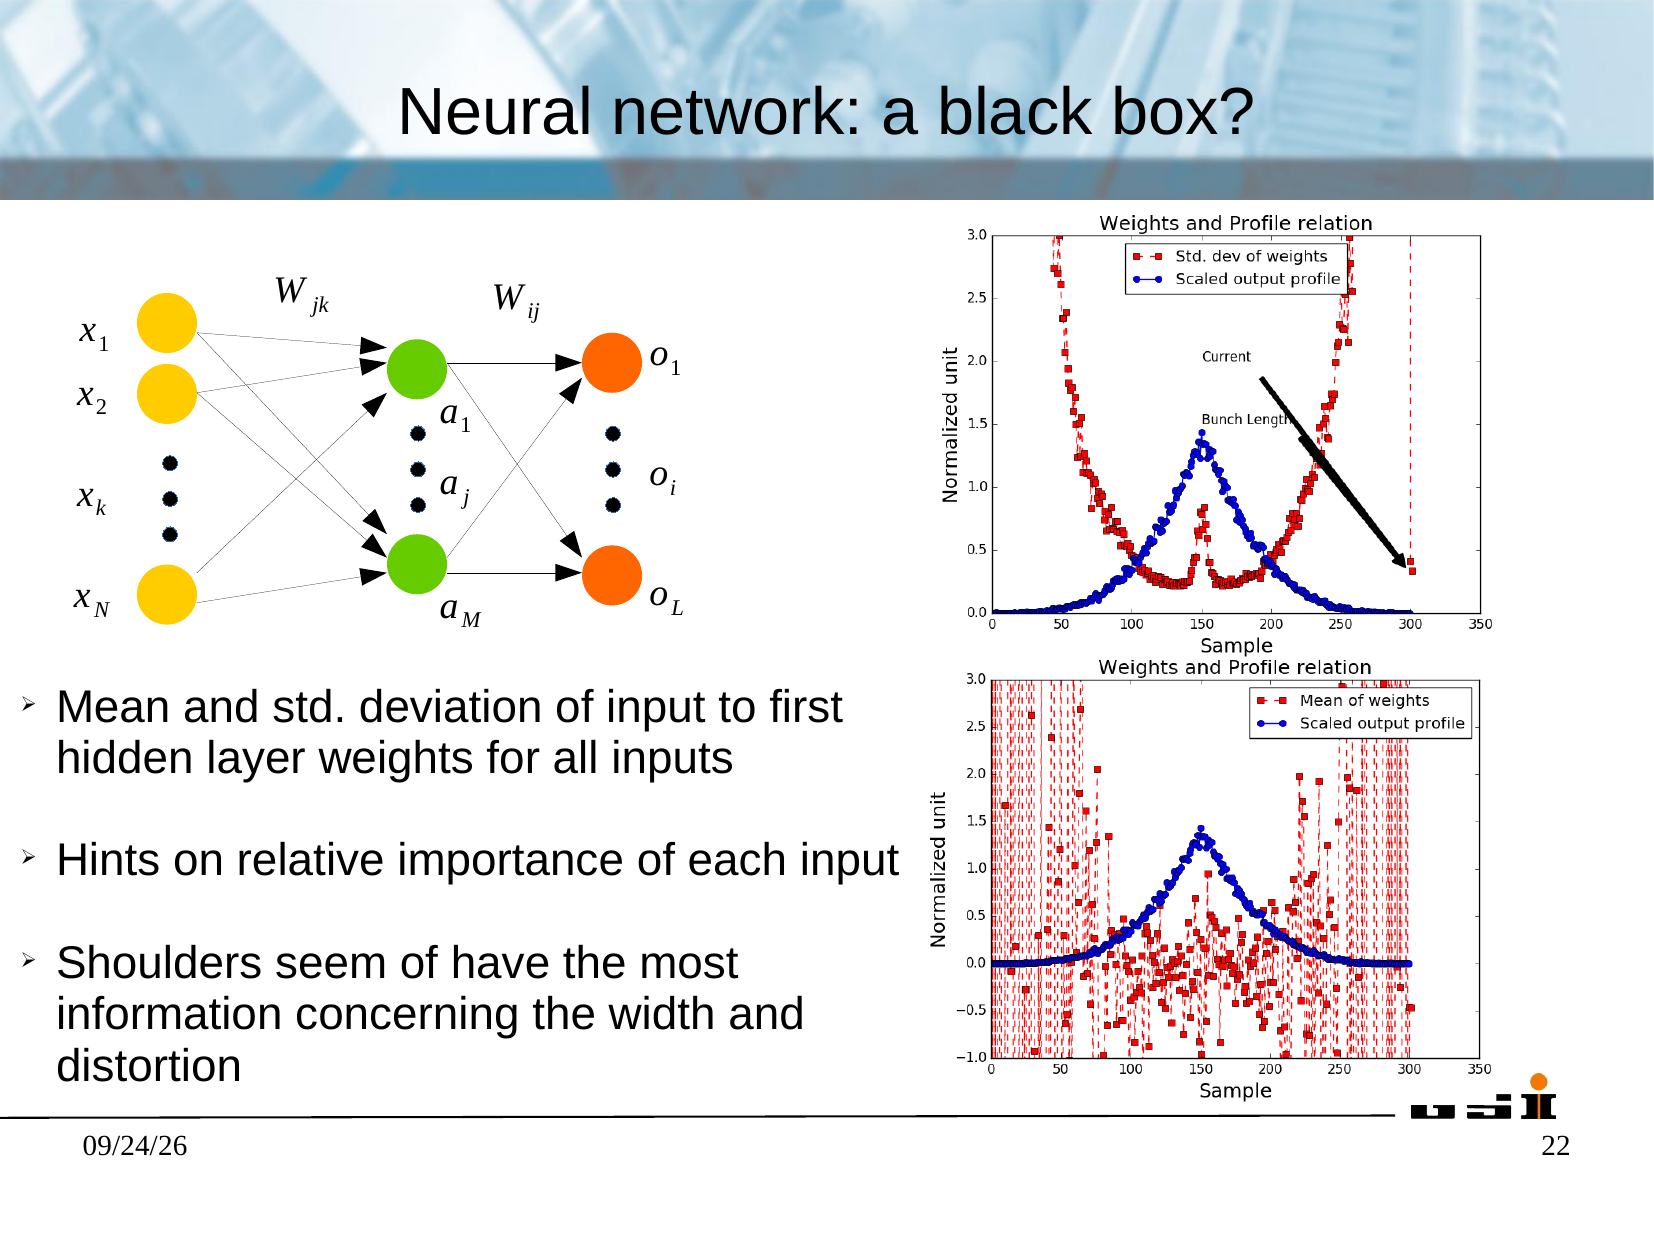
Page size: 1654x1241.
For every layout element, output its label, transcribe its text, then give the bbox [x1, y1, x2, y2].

text_box [410, 497, 426, 513]
text_box [387, 534, 448, 595]
chart [433, 390, 477, 438]
text_box [162, 455, 178, 471]
text_box [162, 526, 178, 542]
text_box [162, 491, 178, 507]
chart [433, 585, 489, 633]
chart [71, 309, 116, 357]
chart [433, 461, 477, 509]
text_box [137, 363, 198, 424]
text_box [582, 545, 642, 606]
chart [642, 452, 683, 500]
chart [69, 372, 114, 420]
text_box [386, 339, 448, 400]
text_box [136, 564, 197, 625]
title Neural network: a black box? [82, 8, 1571, 216]
text_box [410, 461, 426, 477]
chart [266, 270, 337, 318]
text_box [605, 426, 621, 442]
text_box Mean and std. deviation of input to first hidden layer weights for all inputs Hints on relative importance of each input Shoulders seem of have the most information concerning the width and distortion [5, 673, 927, 1239]
chart [643, 332, 688, 380]
chart [485, 276, 547, 324]
text_box [582, 332, 643, 393]
chart [642, 572, 691, 620]
picture [912, 210, 1556, 1119]
text_box [605, 497, 621, 513]
text_box [410, 425, 426, 442]
chart [65, 574, 118, 622]
text_box [605, 461, 621, 478]
chart [69, 473, 115, 521]
text_box [136, 292, 198, 354]
picture [0, 0, 1654, 200]
